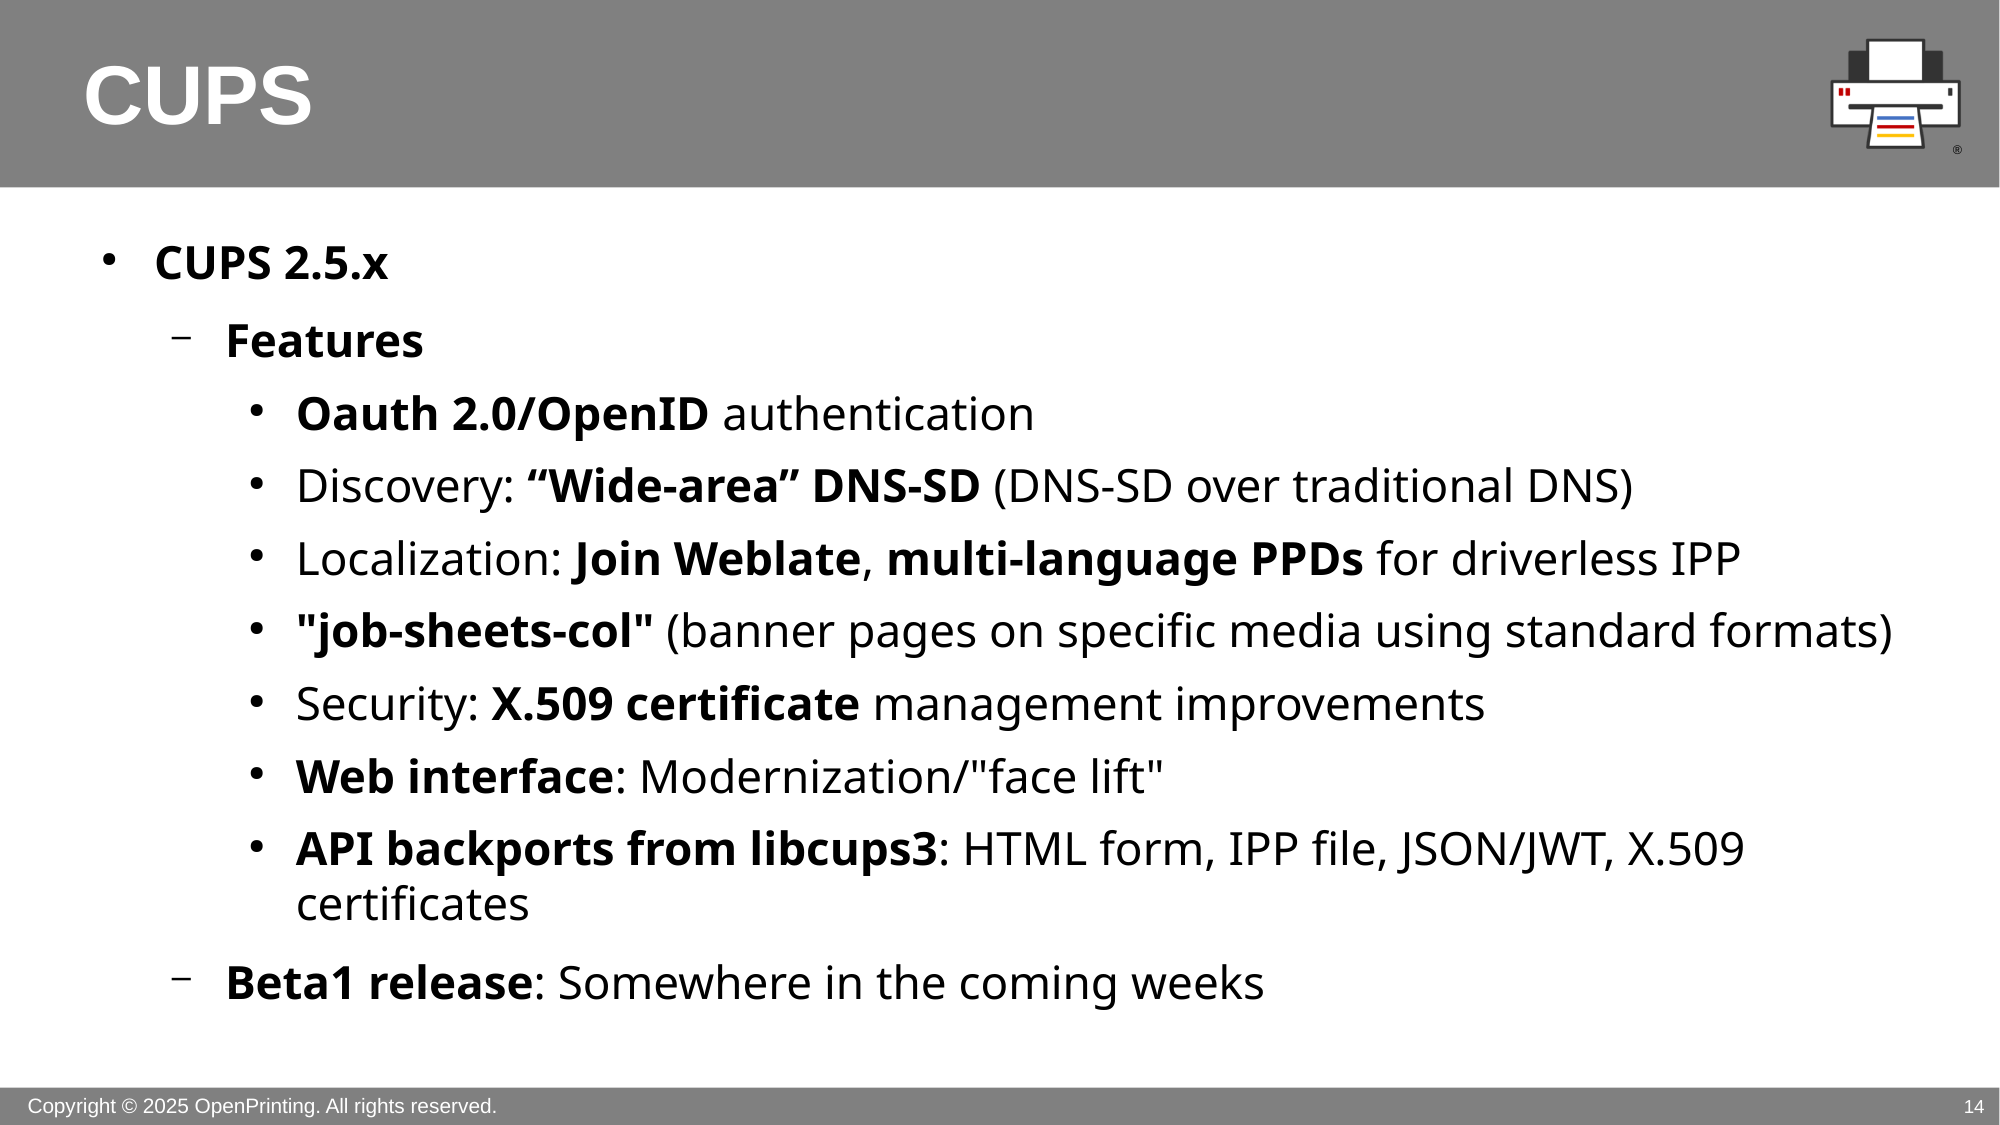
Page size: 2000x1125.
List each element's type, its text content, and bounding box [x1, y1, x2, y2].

list CUPS 2.5.x Features Oauth 2.0/OpenID authentication Discovery: “Wide-area” DNS-SD (DNS-SD over traditional DNS) Localization: Join Weblate, multi-language PPDs for driverless IPP "job-sheets-col" (banner pages on specific media using standard formats) Security: X.509 certificate management improvements Web interface: Modernization/"face lift" API backports from libcups3: HTML form, IPP file, JSON/JWT, X.509 certificates Beta1 release: Somewhere in the coming weeks [75, 224, 1936, 1067]
title CUPS [75, 7, 1786, 175]
picture [1825, 33, 1966, 154]
